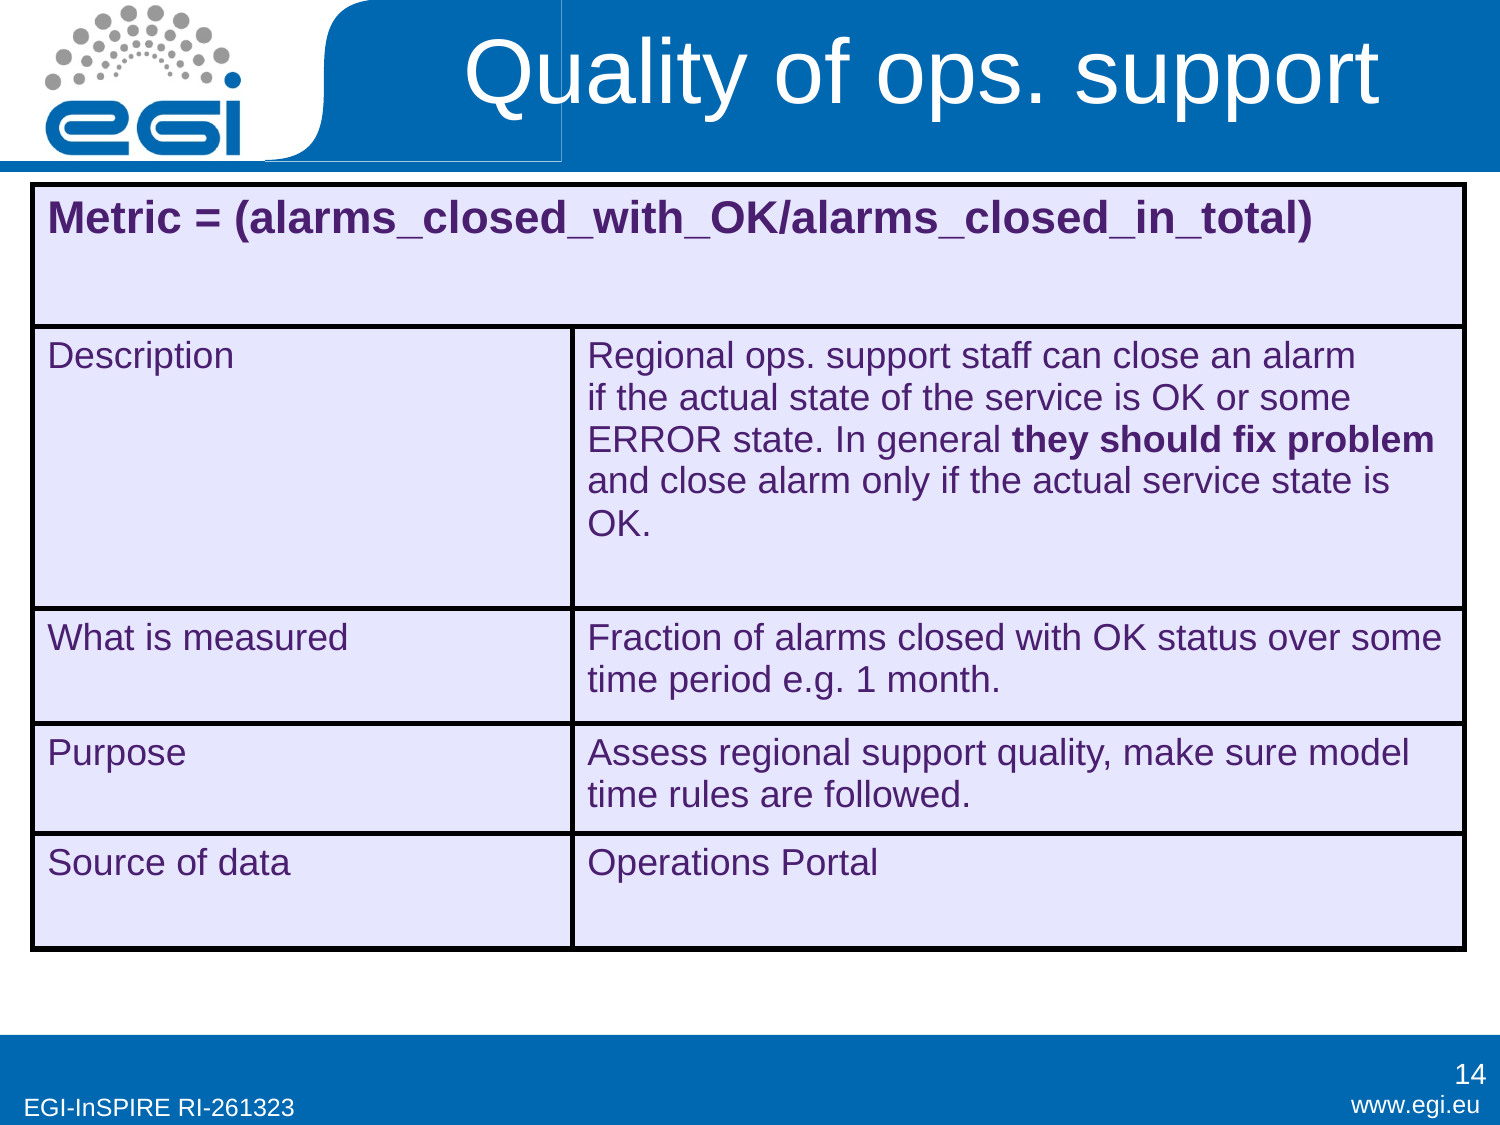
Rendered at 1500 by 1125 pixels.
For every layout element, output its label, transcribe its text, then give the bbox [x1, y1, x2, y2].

table_cell Assess regional support quality, make sure model time rules are followed. [575, 726, 1462, 831]
title Quality of ops. support [369, 4, 1475, 130]
table_cell What is measured [35, 611, 570, 721]
table_header Metric = (alarms_closed_with_OK/alarms_closed_in_total) [35, 187, 1462, 324]
table_cell Regional ops. support staff can close an alarm if the actual state of the service is OK or some ERROR state. In general they should fix problem and close alarm only if the actual service state is OK. [575, 329, 1462, 606]
picture [0, 0, 265, 161]
table_cell Source of data [35, 836, 570, 946]
table_cell Fraction of alarms closed with OK status over some time period e.g. 1 month. [575, 611, 1462, 721]
table_cell Purpose [35, 726, 570, 831]
table_cell Description [35, 329, 570, 606]
table_cell Operations Portal [575, 836, 1462, 946]
